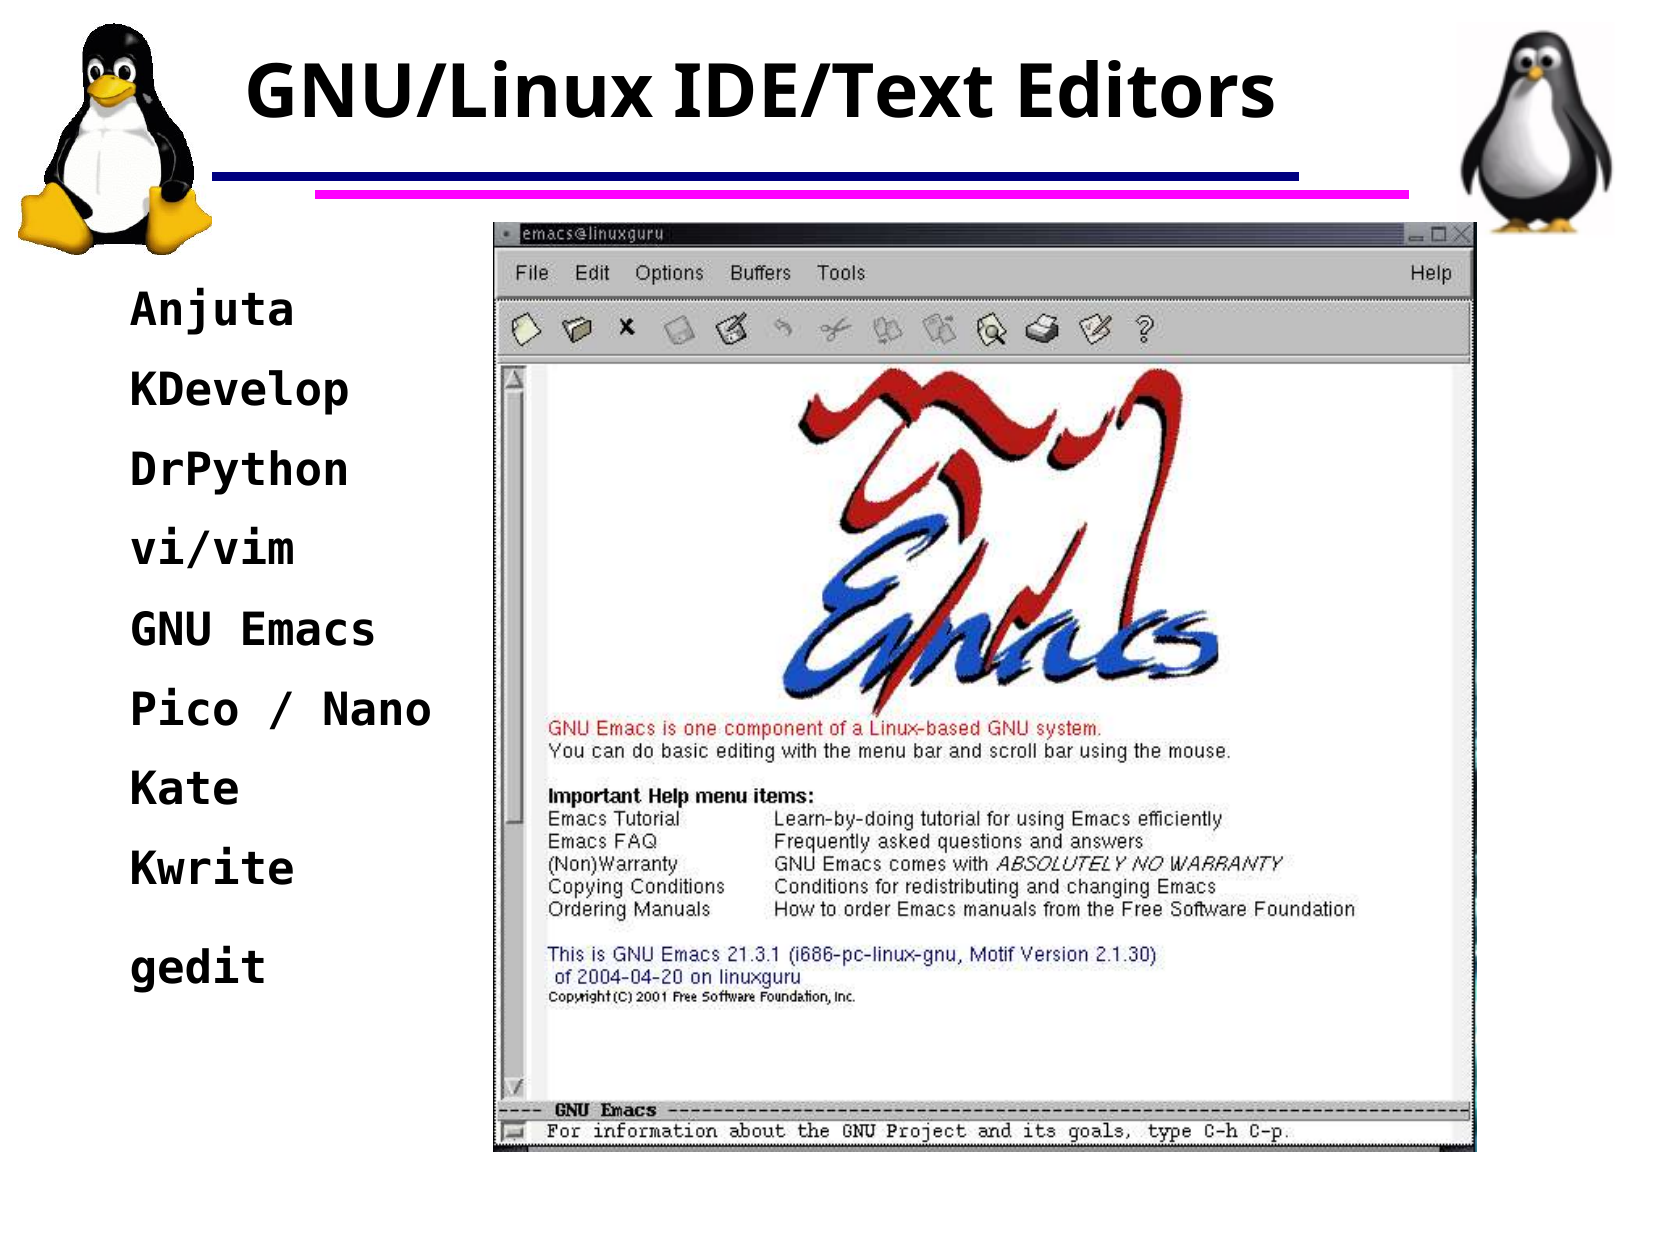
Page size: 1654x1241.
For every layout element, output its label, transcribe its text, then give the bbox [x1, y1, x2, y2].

text_box GNU/Linux IDE/Text Editors [244, 37, 1614, 145]
picture [493, 22, 1621, 1152]
picture [18, 23, 212, 255]
text_box Anjuta KDevelop DrPython vi/vim GNU Emacs Pico / Nano Kate Kwrite gedit [74, 282, 502, 1157]
